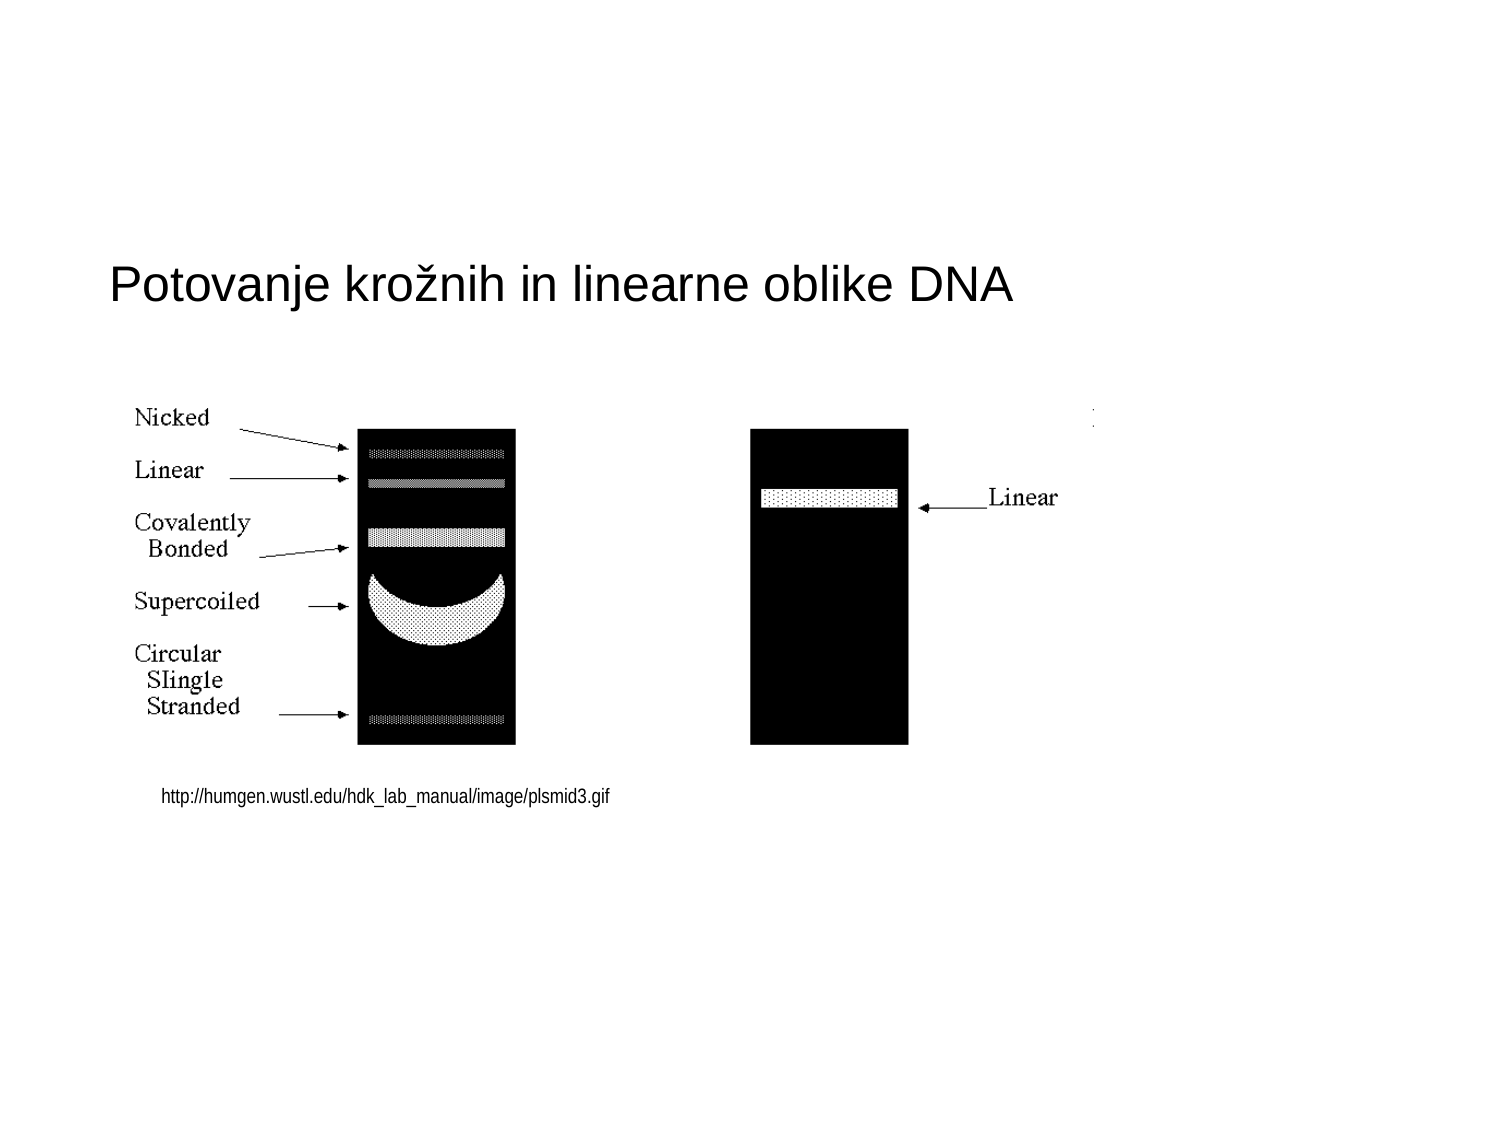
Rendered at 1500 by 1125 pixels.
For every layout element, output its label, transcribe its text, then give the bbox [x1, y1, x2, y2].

picture [135, 385, 1176, 746]
text_box Potovanje krožnih in linearne oblike DNA [94, 243, 1029, 319]
text_box http://humgen.wustl.edu/hdk_lab_manual/image/plsmid3.gif [146, 774, 625, 816]
